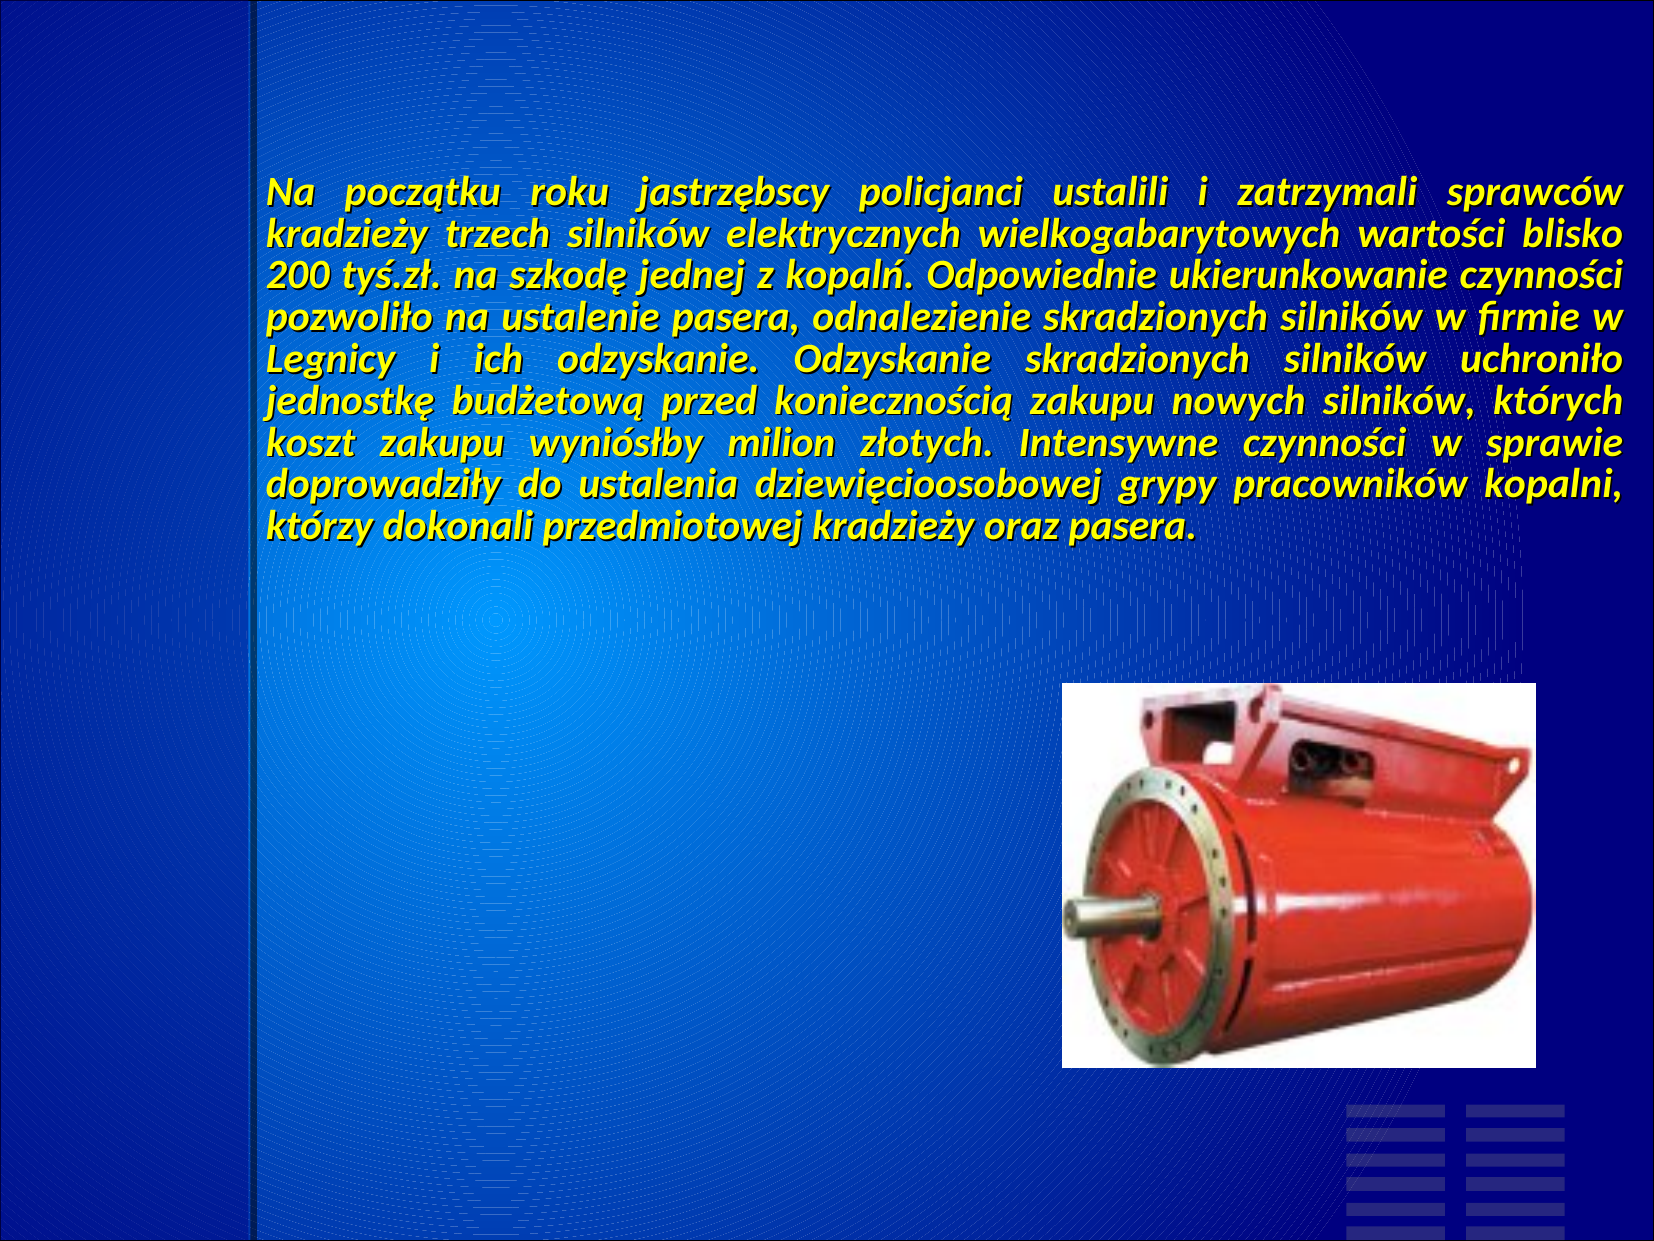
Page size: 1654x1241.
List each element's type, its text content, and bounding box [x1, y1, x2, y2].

text_box Na początku roku jastrzębscy policjanci ustalili i zatrzymali sprawców kradzieży trzech silników elektrycznych wielkogabarytowych wartości blisko 200 tyś.zł. na szkodę jednej z kopalń. Odpowiednie ukierunkowanie czynności pozwoliło na ustalenie pasera, odnalezienie skradzionych silników w firmie w Legnicy i ich odzyskanie. Odzyskanie skradzionych silników uchroniło jednostkę budżetową przed koniecznością zakupu nowych silników, których koszt zakupu wyniósłby milion złotych. Intensywne czynności w sprawie doprowadziły do ustalenia dziewięcioosobowej grypy pracowników kopalni, którzy dokonali przedmiotowej kradzieży oraz pasera. [265, 132, 1625, 592]
picture [1062, 683, 1536, 1068]
